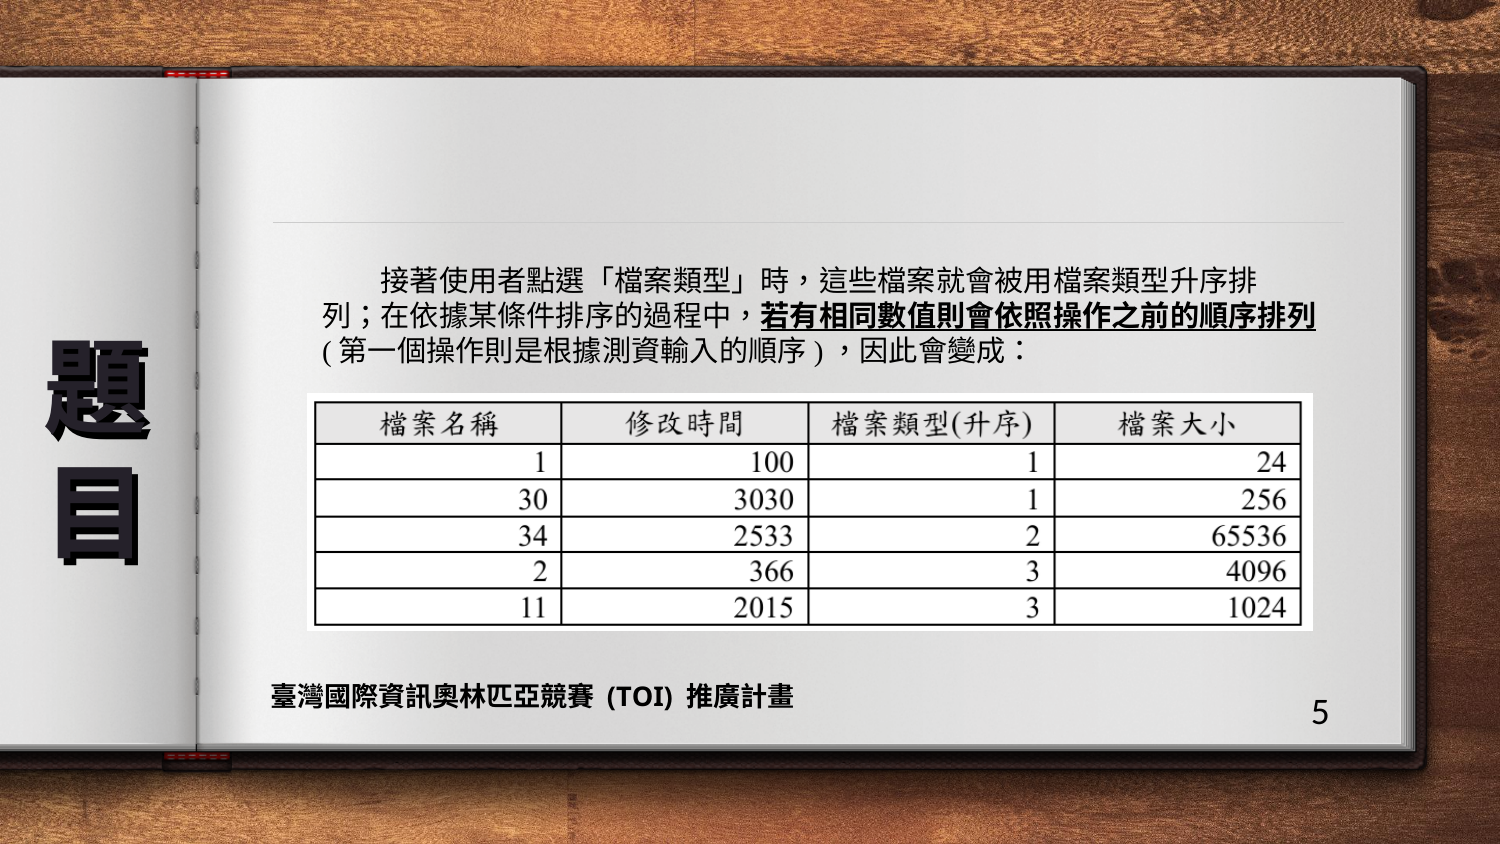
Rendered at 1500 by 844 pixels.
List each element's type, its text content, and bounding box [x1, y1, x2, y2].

text_box [1295, 672, 1386, 737]
picture [307, 393, 1313, 631]
text_box 接著使用者點選「檔案類型」時，這些檔案就會被用檔案類型升序排 列；在依據某條件排序的過程中，若有相同數值則會依照操作之前的順序排列 (第一個操作則是根據測資輸入的順序)，因此會變成： [307, 255, 1341, 375]
title 題 目 [28, 306, 210, 552]
